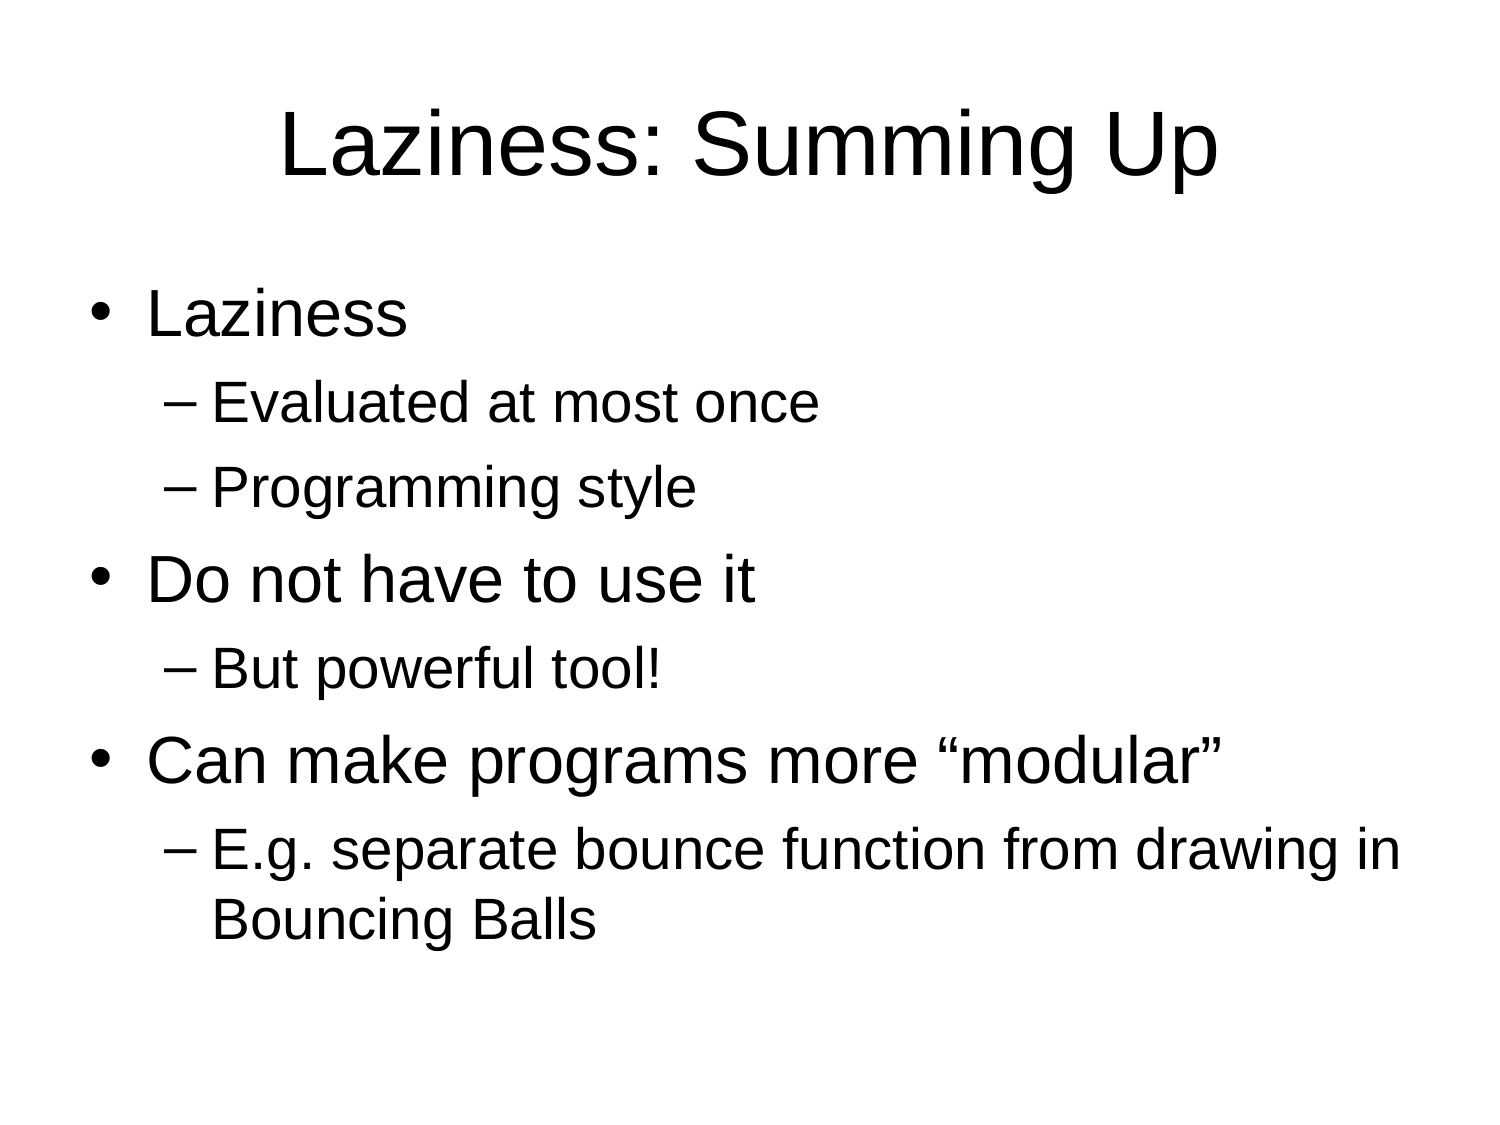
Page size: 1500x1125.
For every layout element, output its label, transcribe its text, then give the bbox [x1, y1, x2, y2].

title Laziness: Summing Up [75, 45, 1426, 233]
list Laziness Evaluated at most once Programming style Do not have to use it But powerful tool! Can make programs more “modular” E.g. separate bounce function from drawing in Bouncing Balls [75, 262, 1426, 1005]
